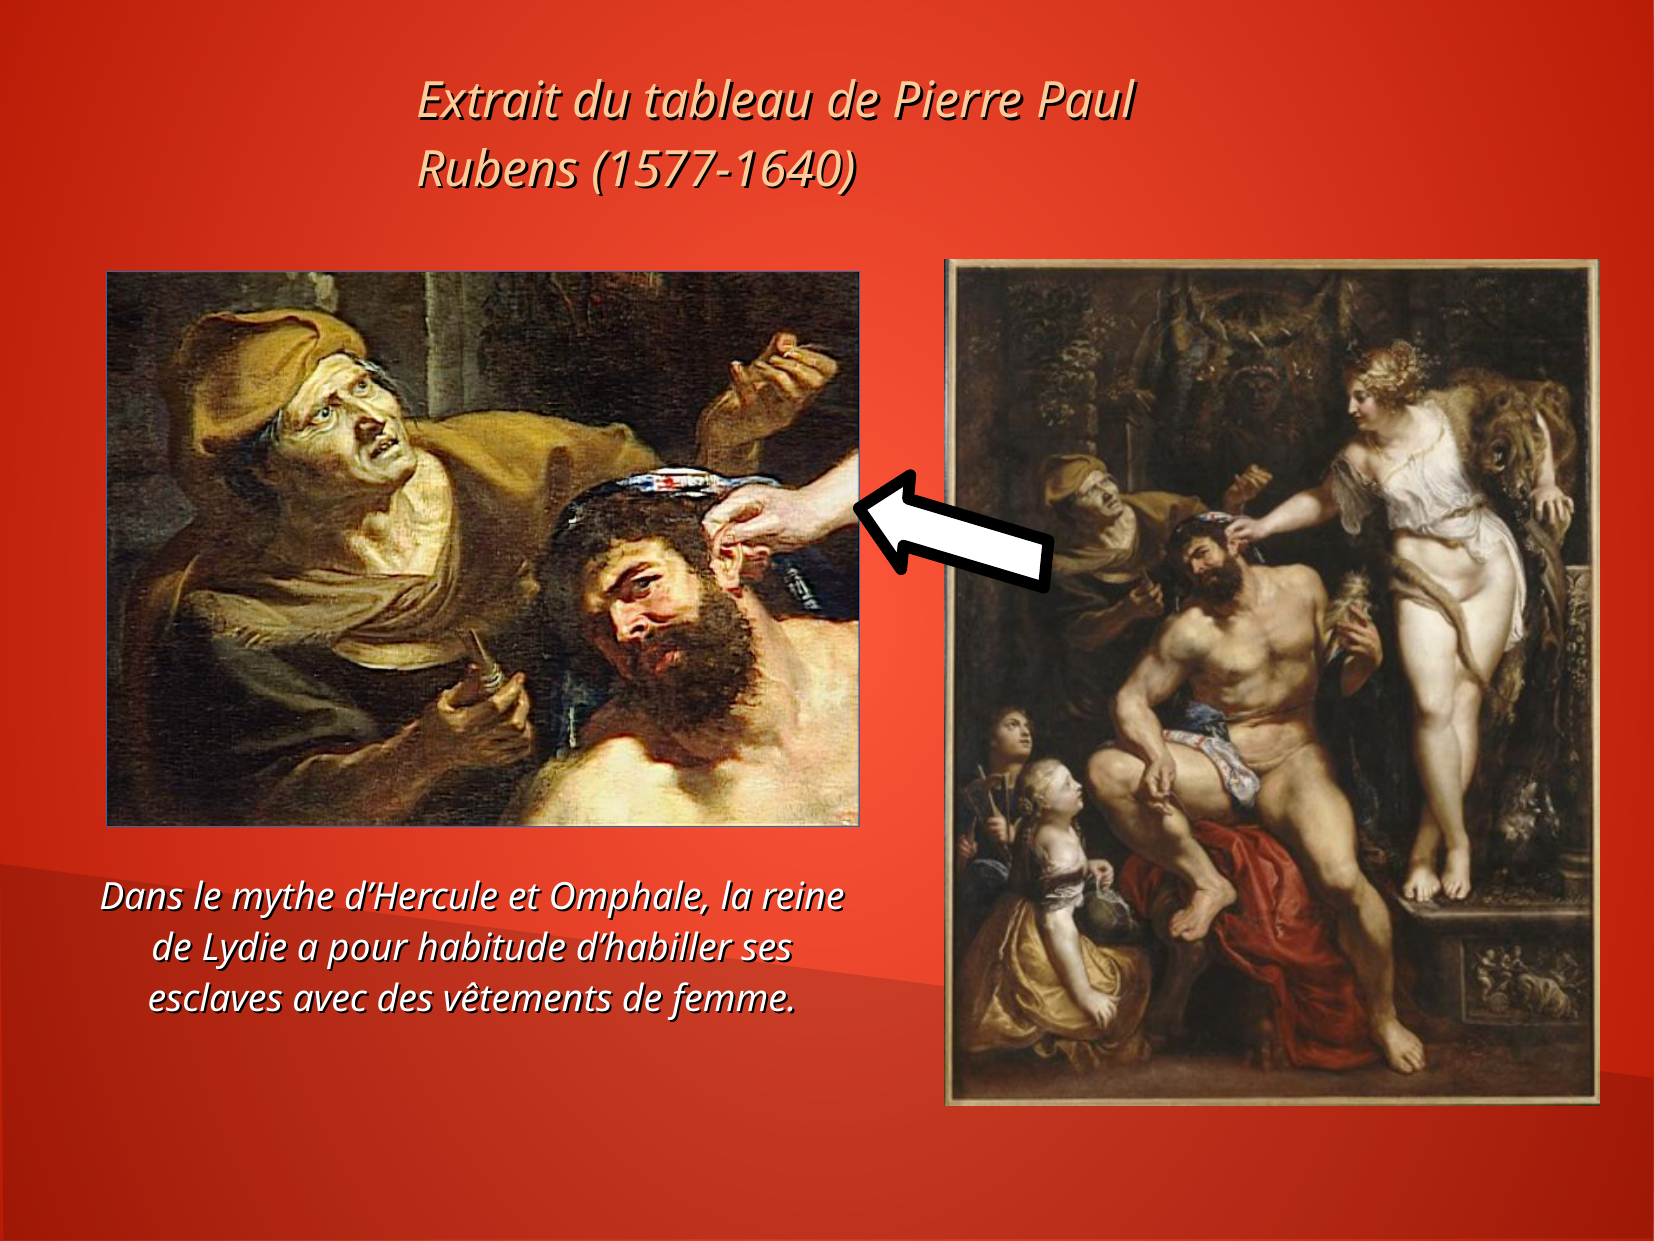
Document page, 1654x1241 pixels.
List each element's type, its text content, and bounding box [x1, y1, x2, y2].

picture [944, 259, 1600, 1106]
text_box Dans le mythe d’Hercule et Omphale, la reine de Lydie a pour habitude d’habiller ses esclaves avec des vêtements de femme. [70, 862, 875, 1071]
text_box Extrait du tableau de Pierre Paul Rubens (1577-1640) [401, 56, 1252, 201]
text_box [858, 475, 1049, 588]
picture [106, 271, 860, 827]
